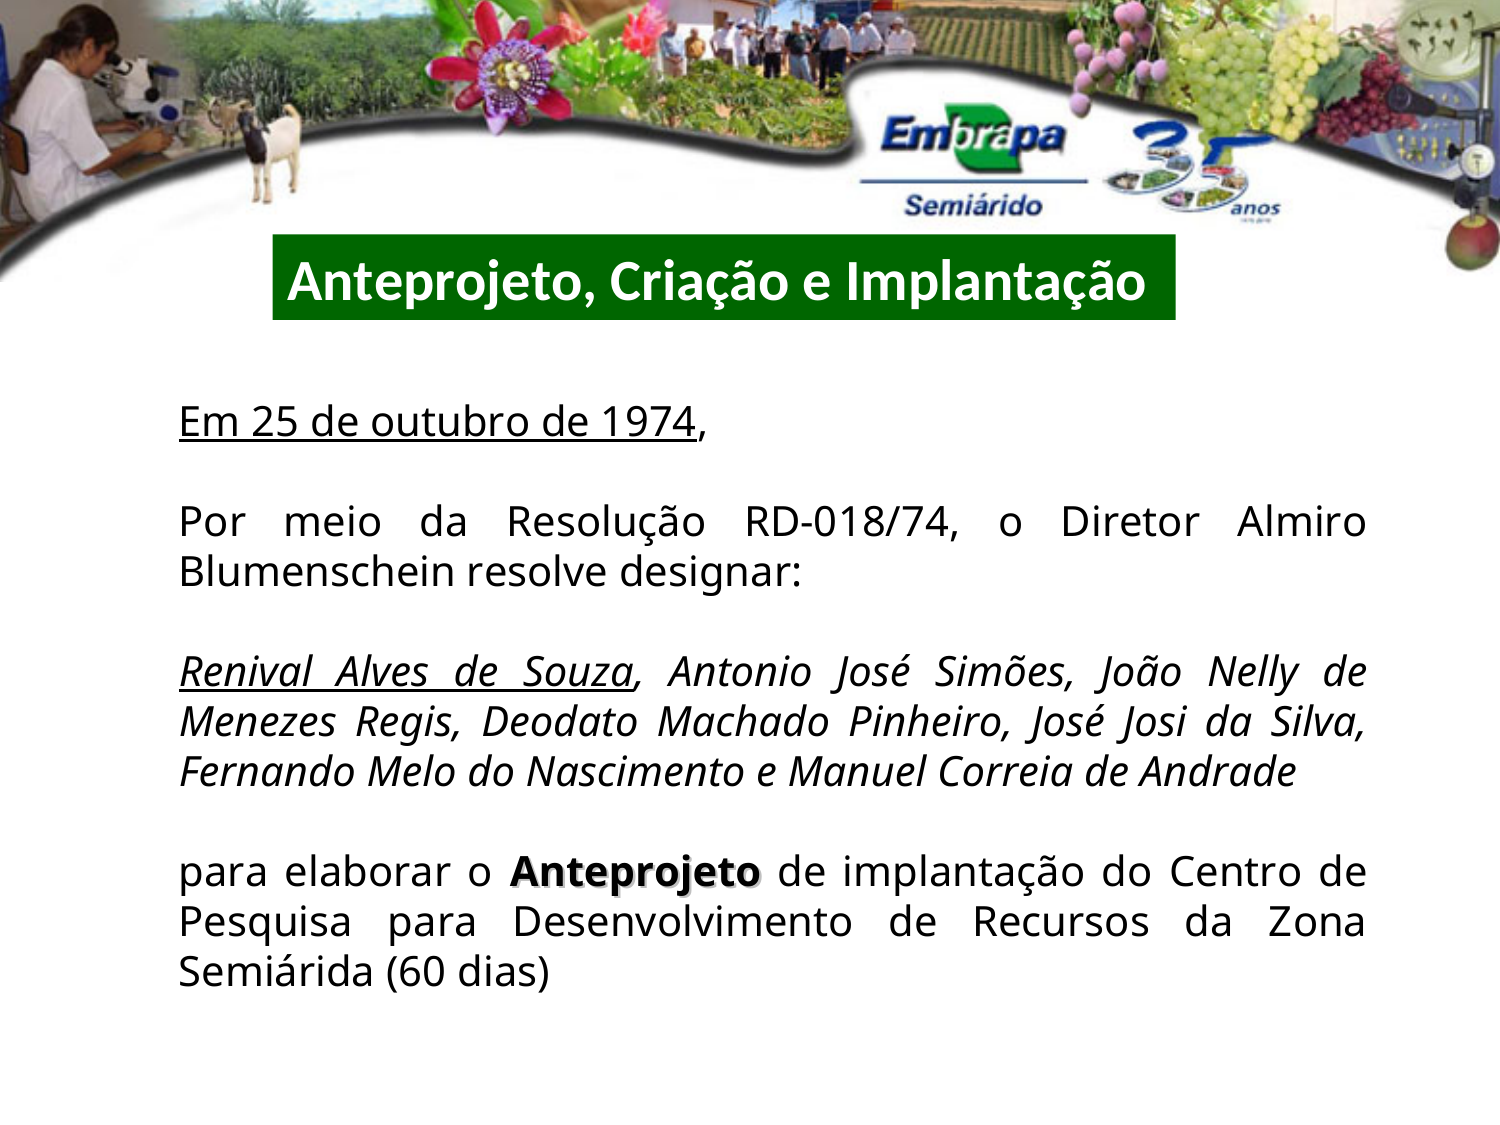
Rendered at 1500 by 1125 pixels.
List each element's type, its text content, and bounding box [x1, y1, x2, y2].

picture [0, 0, 1500, 282]
text_box Em 25 de outubro de 1974, Por meio da Resolução RD-018/74, o Diretor Almiro Blumenschein resolve designar: Renival Alves de Souza, Antonio José Simões, João Nelly de Menezes Regis, Deodato Machado Pinheiro, José Josi da Silva, Fernando Melo do Nascimento e Manuel Correia de Andrade para elaborar o Anteprojeto de implantação do Centro de Pesquisa para Desenvolvimento de Recursos da Zona Semiárida (60 dias) [164, 386, 1383, 1003]
text_box Anteprojeto, Criação e Implantação [272, 234, 1176, 320]
